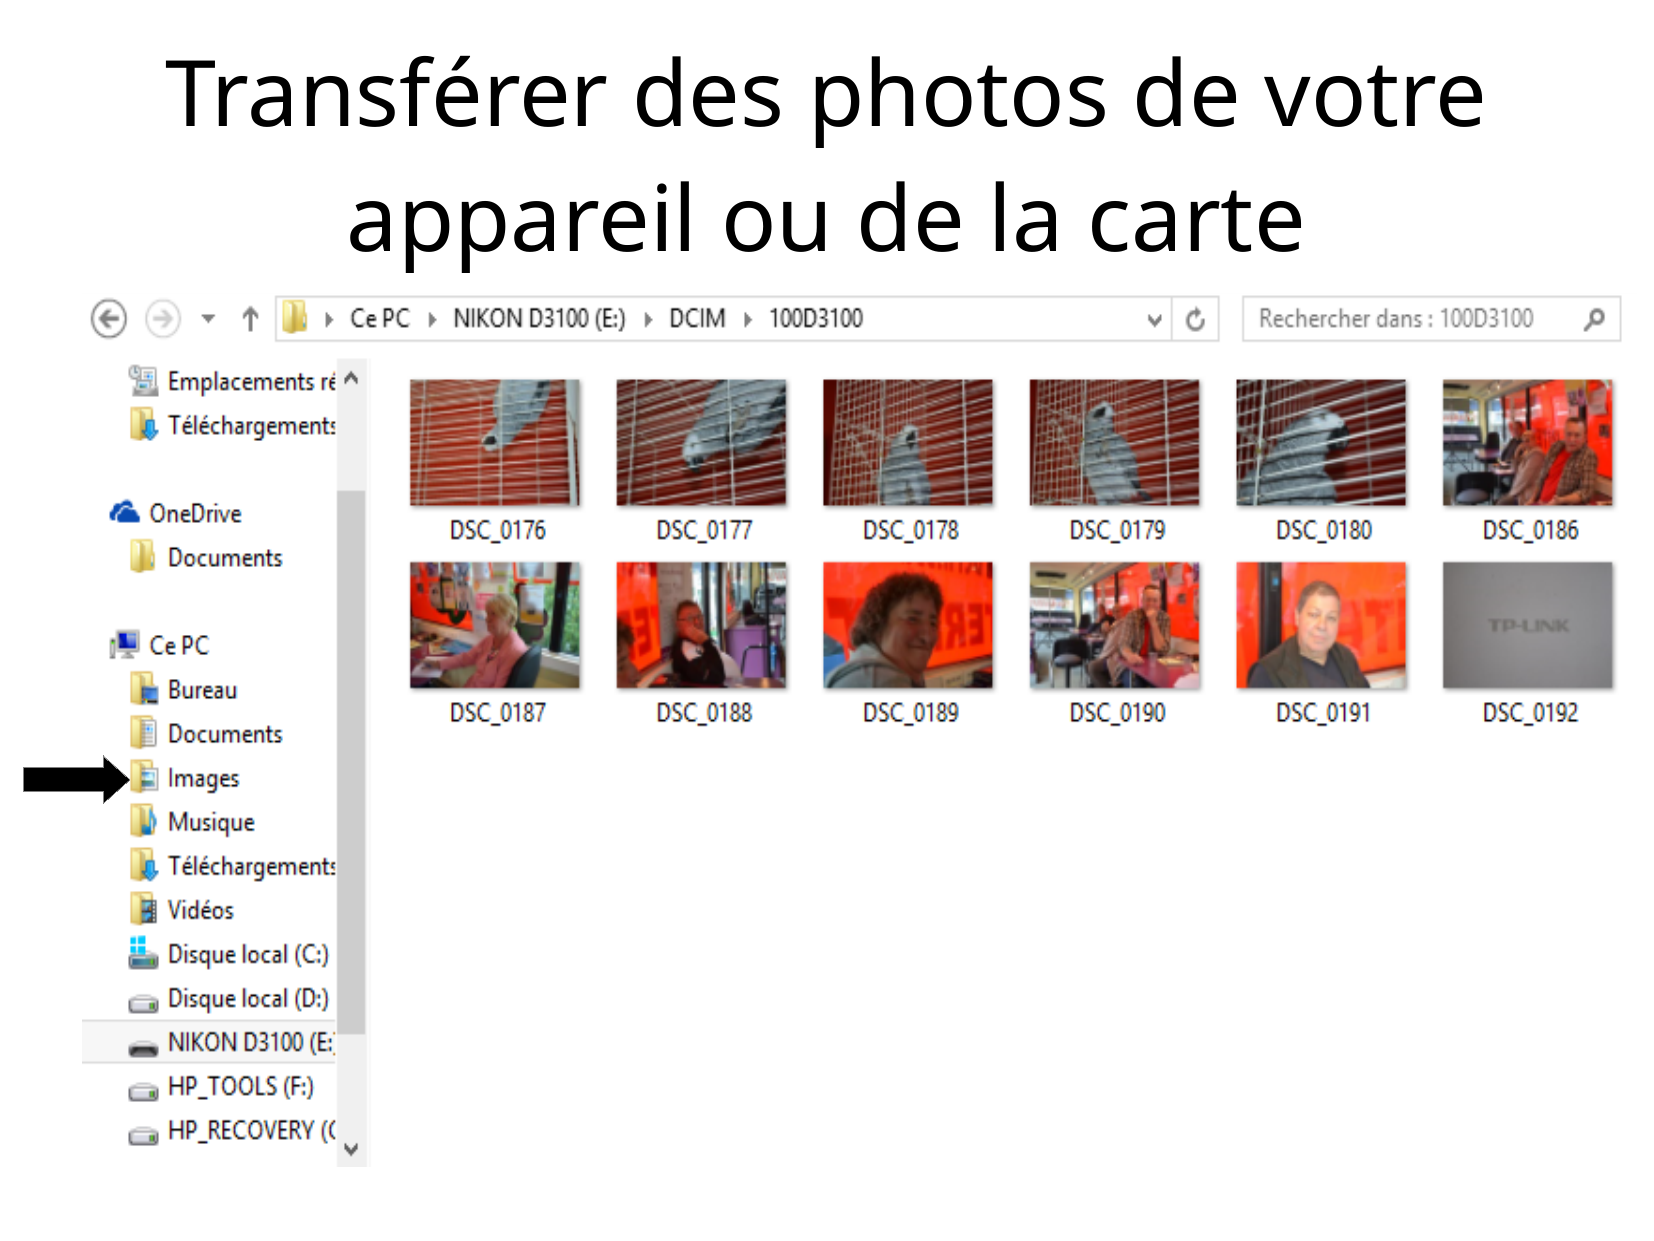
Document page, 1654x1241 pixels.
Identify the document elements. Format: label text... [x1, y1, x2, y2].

text_box [23, 755, 130, 804]
picture [82, 292, 1637, 1167]
title Transférer des photos de votre appareil ou de la carte [82, 49, 1571, 257]
